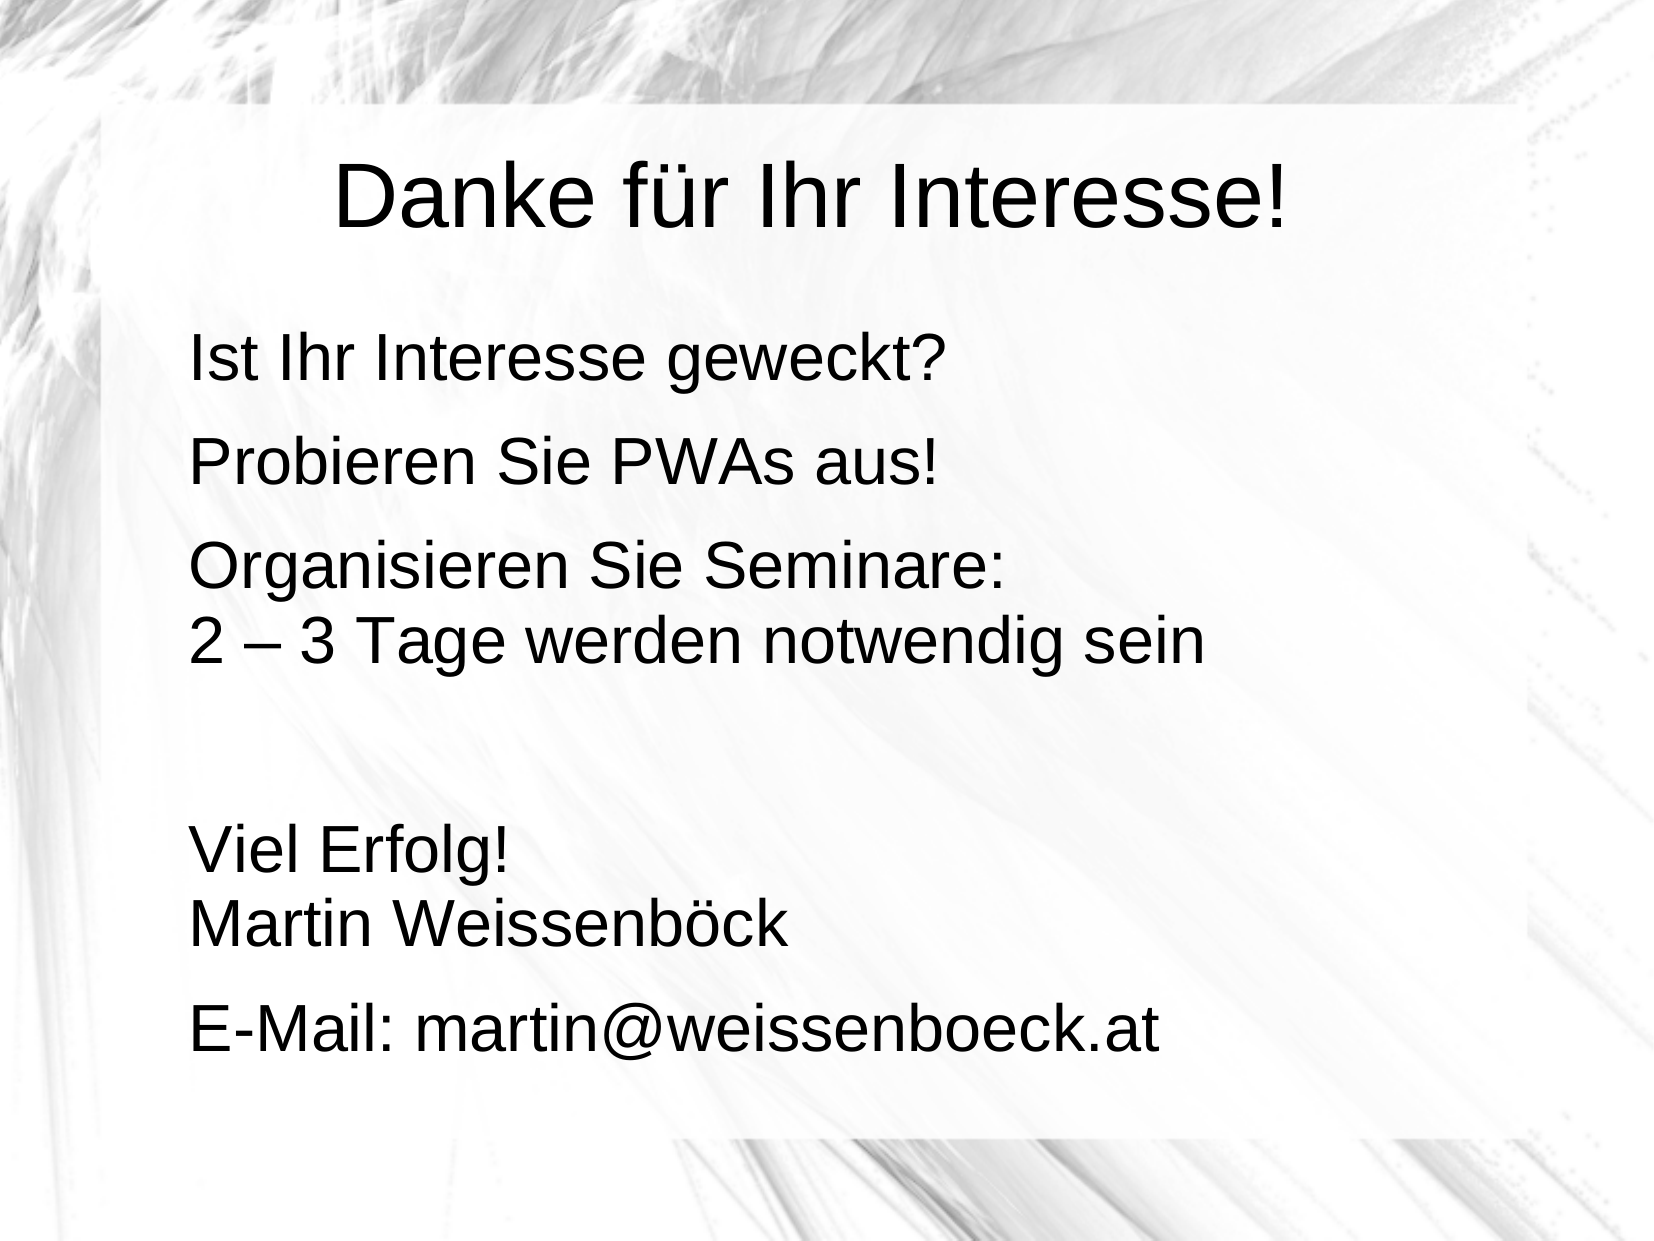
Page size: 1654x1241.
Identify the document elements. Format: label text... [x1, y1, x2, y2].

title Danke für Ihr Interesse! [118, 112, 1506, 281]
picture [0, 0, 1654, 1241]
list Ist Ihr Interesse geweckt? Probieren Sie PWAs aus! Organisieren Sie Seminare: 2 – 3 Tage werden notwendig sein Viel Erfolg! Martin Weissenböck E-Mail: martin@weissenboeck.at [118, 319, 1571, 1066]
